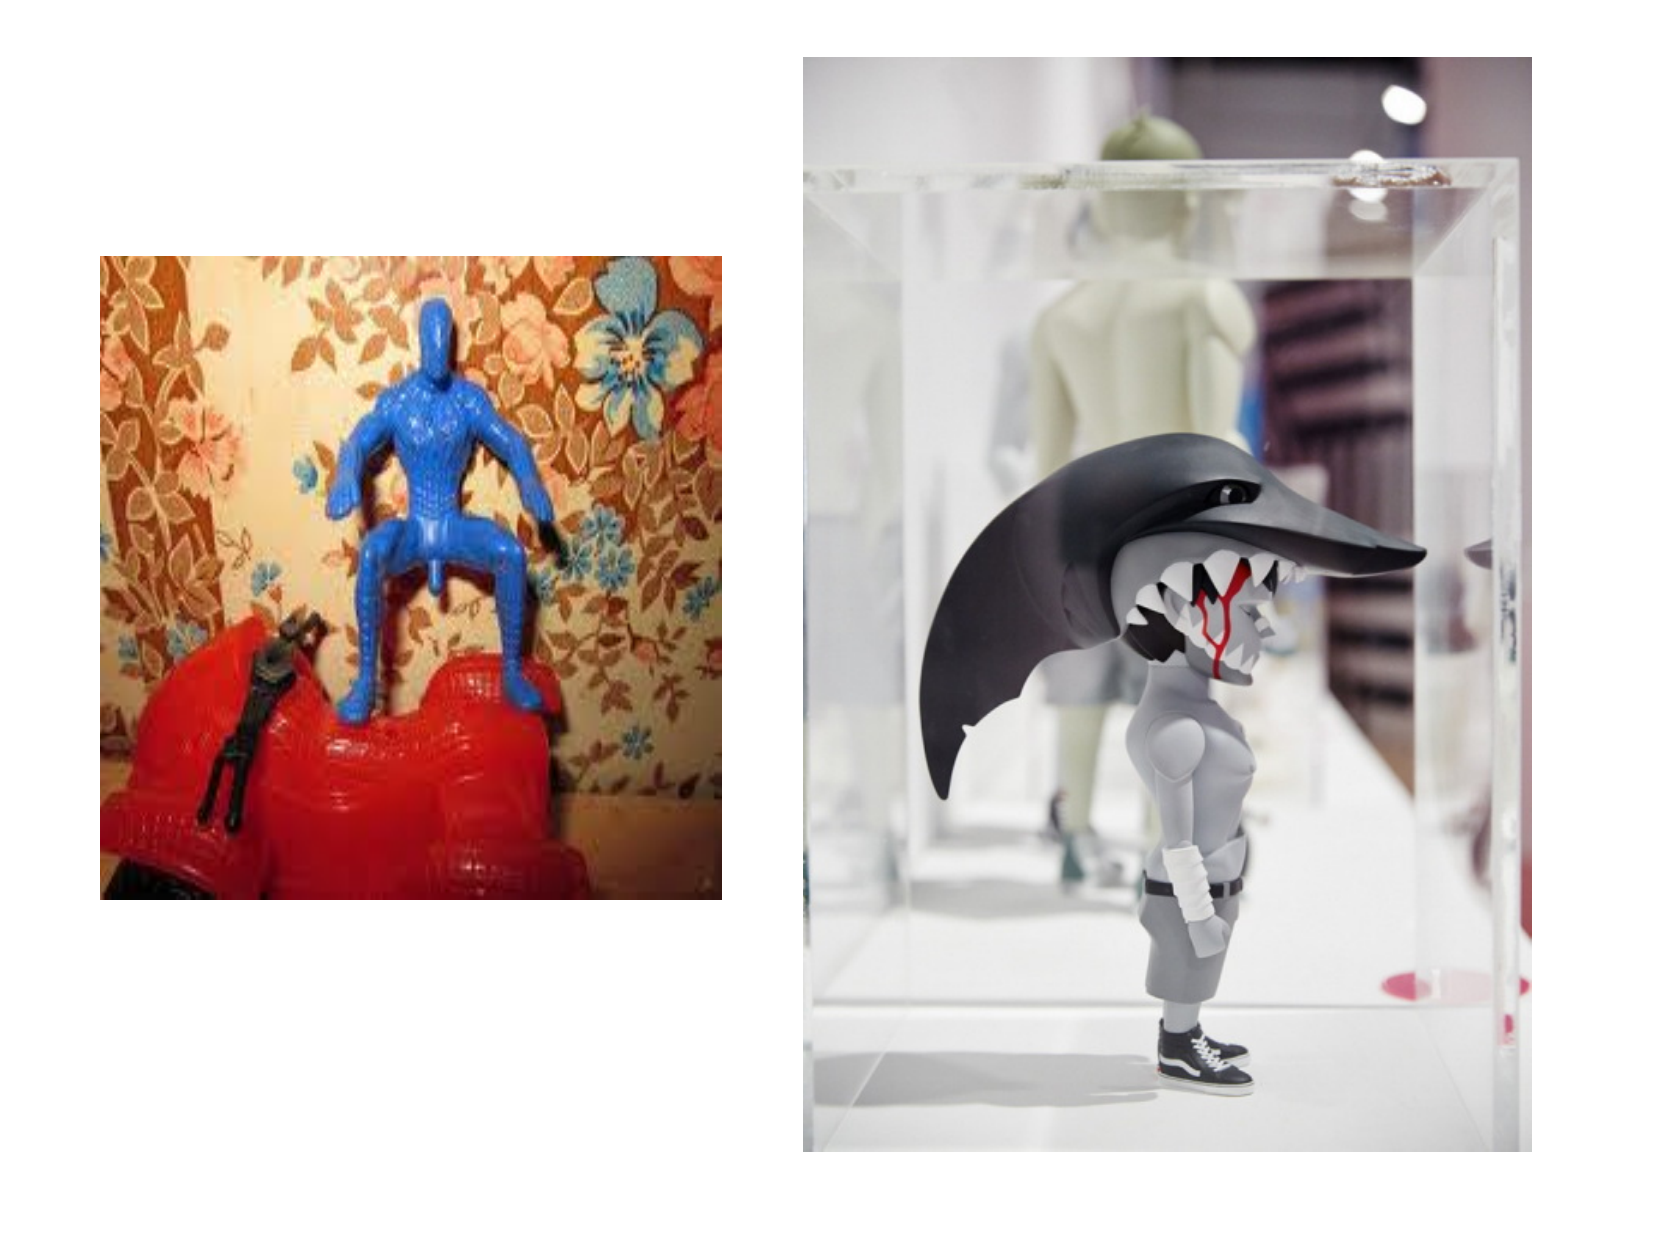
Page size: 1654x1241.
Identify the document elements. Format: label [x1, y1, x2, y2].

picture [100, 256, 722, 900]
picture [803, 57, 1532, 1152]
